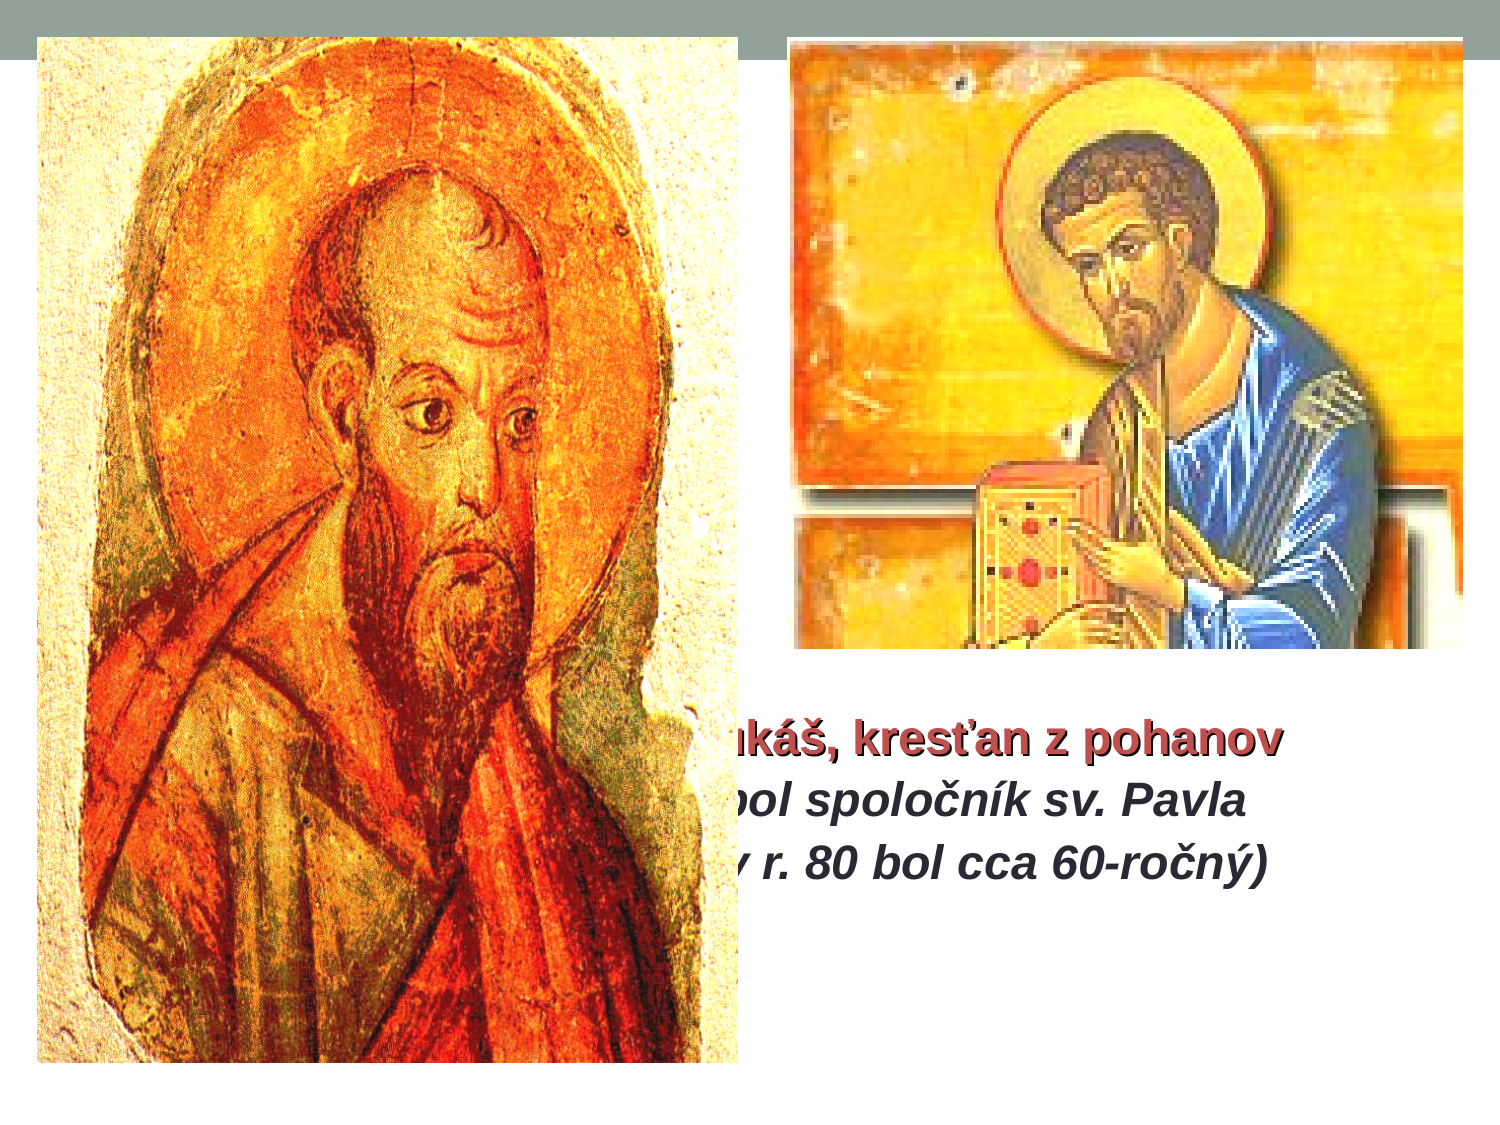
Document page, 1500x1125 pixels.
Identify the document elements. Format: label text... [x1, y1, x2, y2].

picture [787, 37, 1463, 649]
list sv. Lukáš Lukáš, kresťan z pohanov bol spoločník sv. Pavla (v r. 80 bol cca 60-ročný) Sv. Pavol [738, 324, 1500, 1000]
picture [37, 37, 738, 1063]
